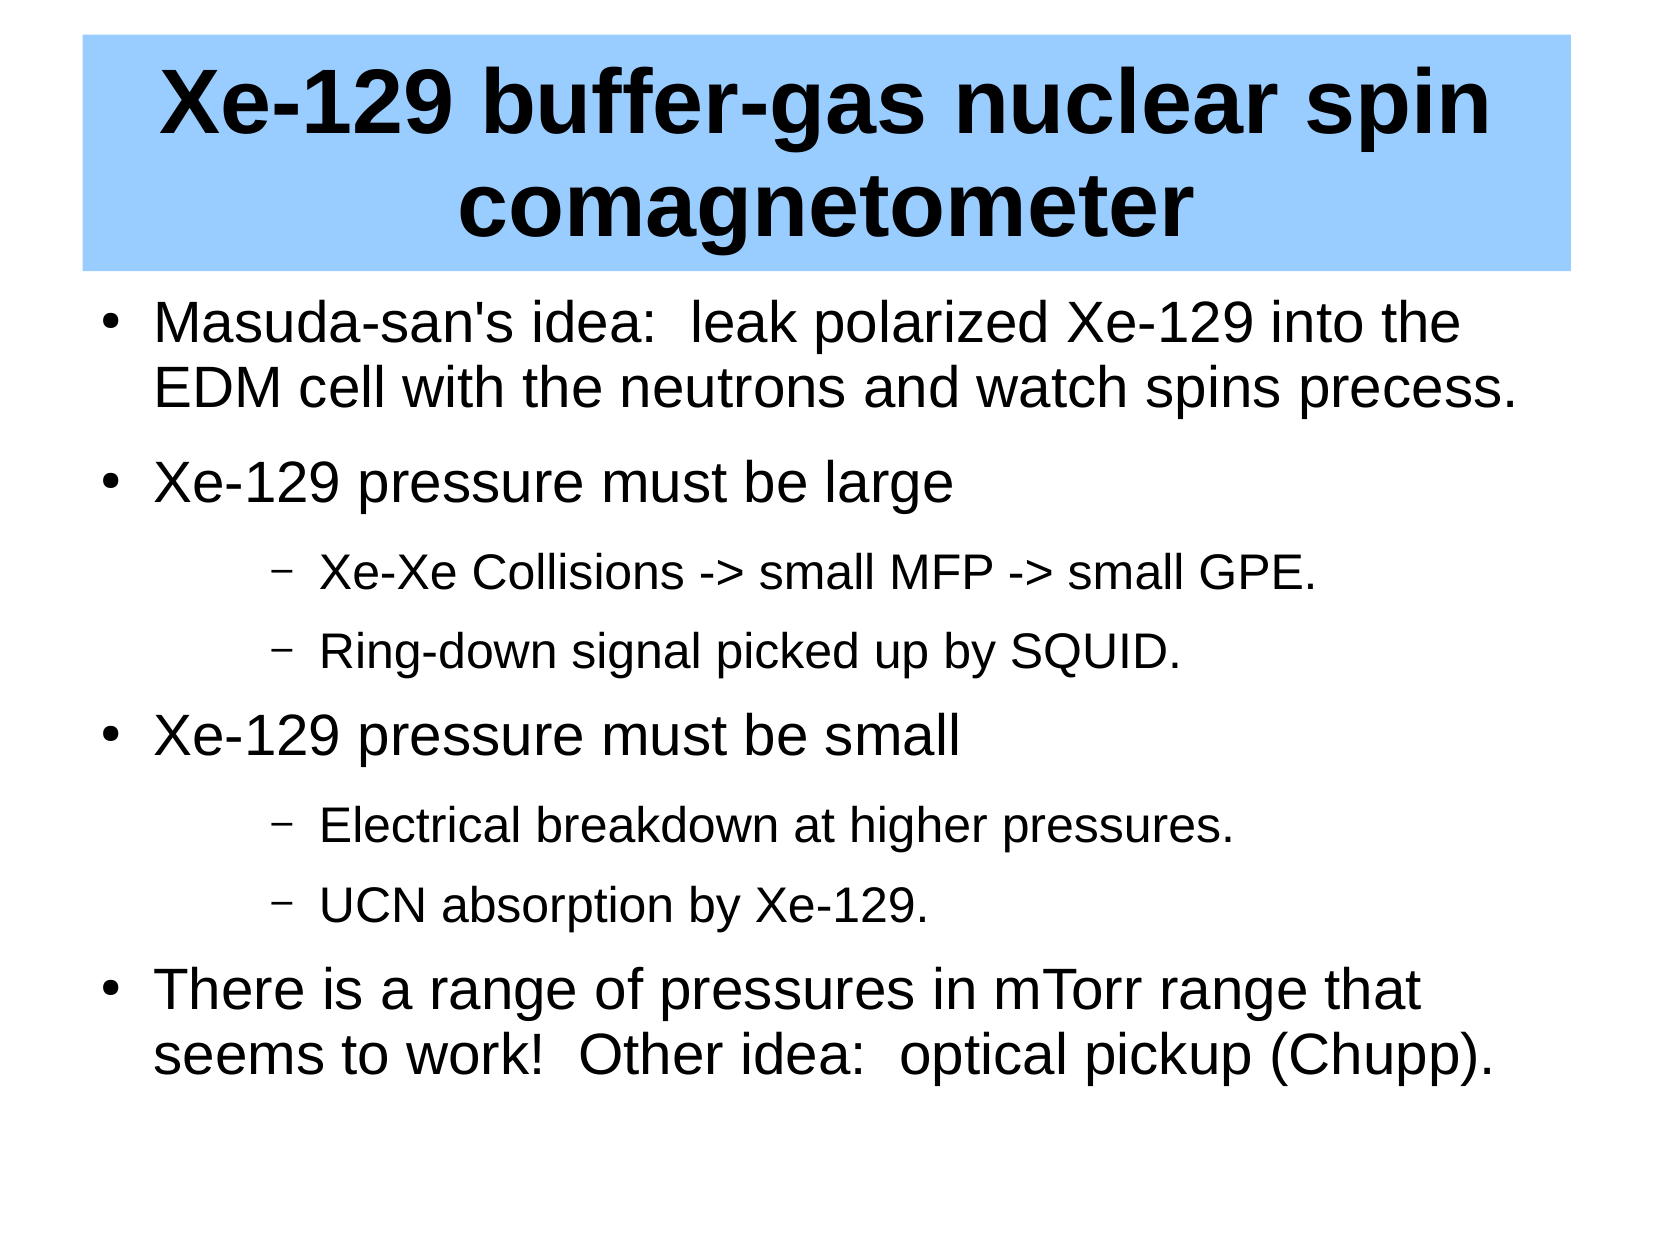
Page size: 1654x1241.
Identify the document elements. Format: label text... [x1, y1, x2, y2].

list Masuda-san's idea: leak polarized Xe-129 into the EDM cell with the neutrons and watch spins precess. Xe-129 pressure must be large Xe-Xe Collisions -> small MFP -> small GPE. Ring-down signal picked up by SQUID. Xe-129 pressure must be small Electrical breakdown at higher pressures. UCN absorption by Xe-129. There is a range of pressures in mTorr range that seems to work! Other idea: optical pickup (Chupp). [82, 290, 1571, 1157]
title Xe-129 buffer-gas nuclear spin comagnetometer [82, 34, 1571, 272]
